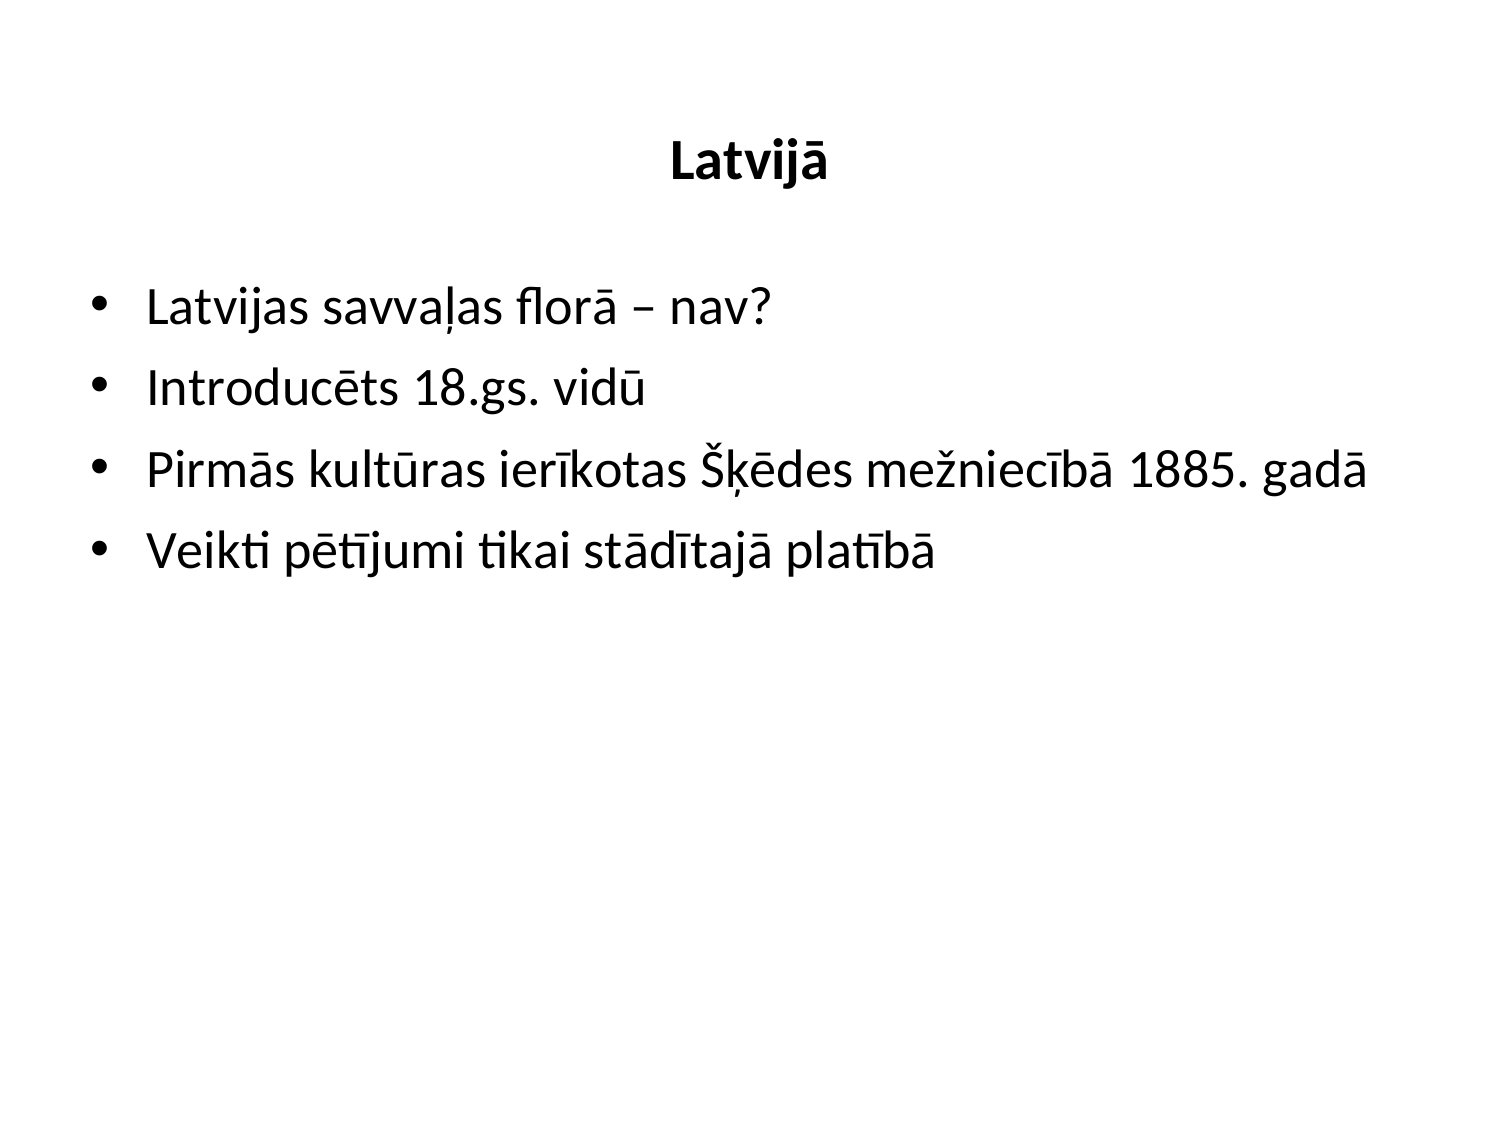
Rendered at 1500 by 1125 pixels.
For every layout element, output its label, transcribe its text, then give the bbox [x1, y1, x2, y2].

title Latvijā [75, 45, 1426, 233]
list Latvijas savvaļas florā – nav? Introducēts 18.gs. vidū Pirmās kultūras ierīkotas Šķēdes mežniecībā 1885. gadā Veikti pētījumi tikai stādītajā platībā [75, 262, 1426, 1006]
